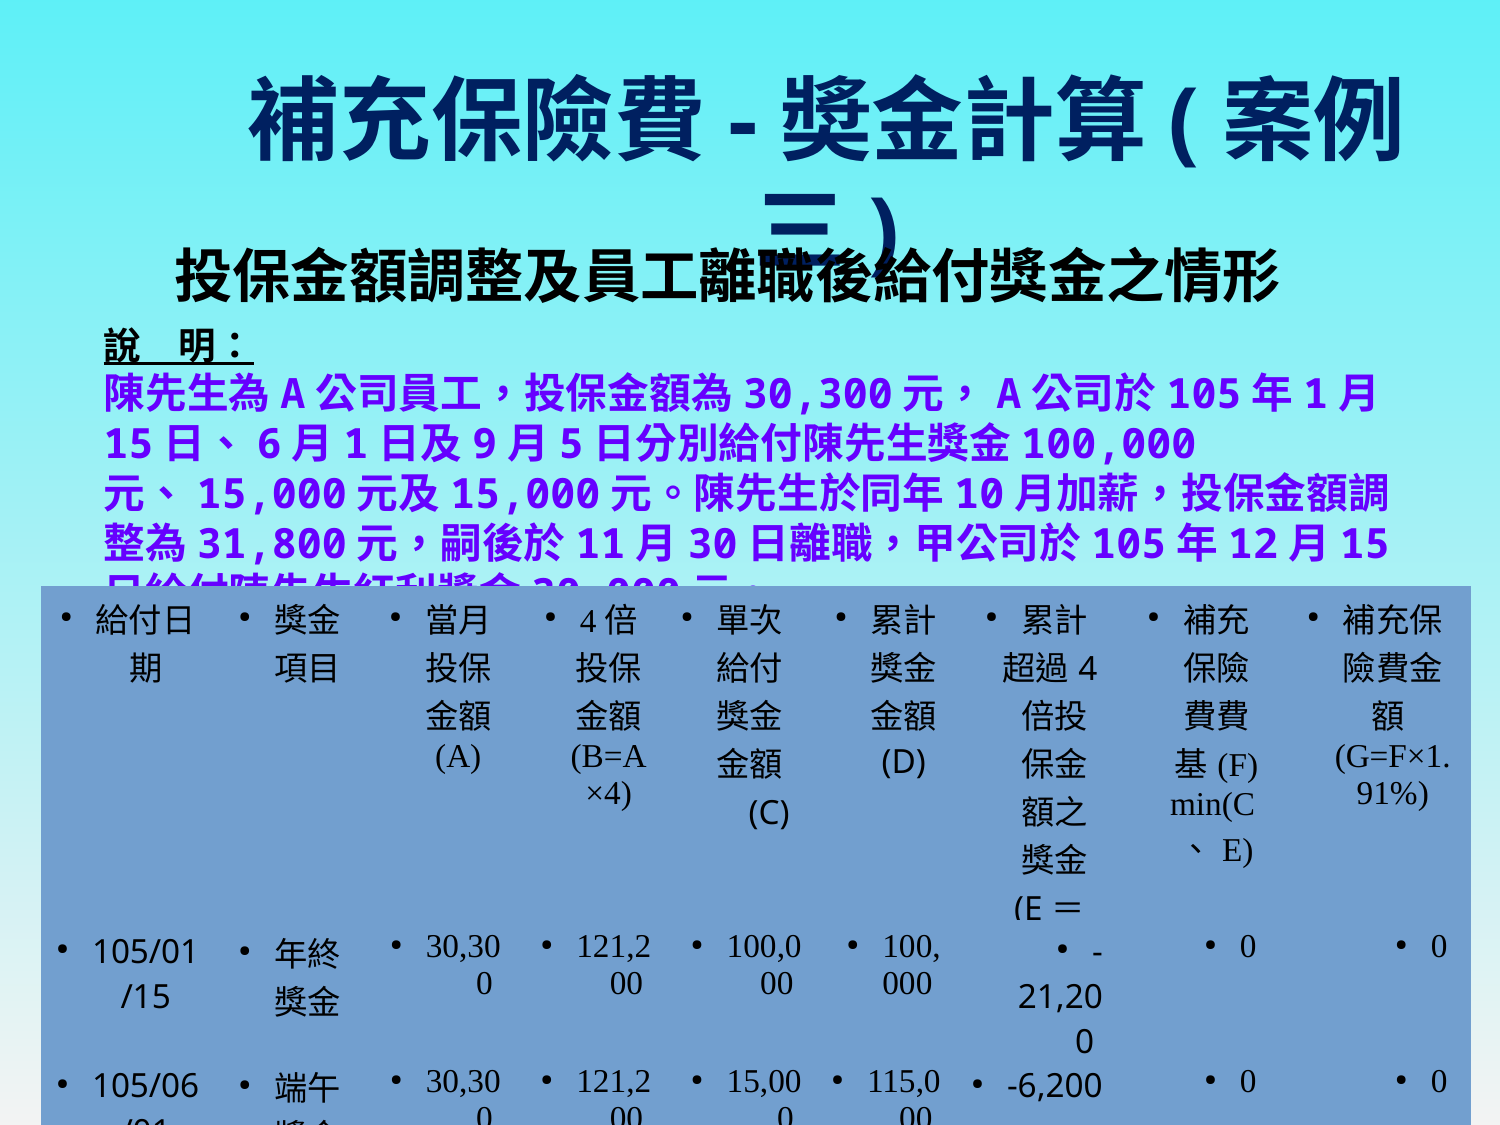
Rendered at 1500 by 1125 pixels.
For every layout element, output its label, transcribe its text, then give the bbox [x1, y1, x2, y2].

table_header 4倍投保金額 (B=A×4) [516, 586, 666, 920]
table_cell 105/01/15 [41, 920, 215, 1055]
table_cell 121,200 [516, 920, 666, 1055]
table_header 累計超過4倍投保金額之獎金 (E＝D-B) [956, 586, 1118, 920]
text_box 投保金額調整及員工離職後給付獎金之情形 [159, 232, 1429, 314]
table_cell 105/06/01 [41, 1055, 215, 1125]
table_cell 15,000 [666, 1055, 817, 1125]
table_cell 30,300 [365, 1055, 516, 1125]
table_header 給付日期 [41, 586, 215, 920]
table_cell 0 [1118, 1055, 1280, 1125]
text_box 說 明： 陳先生為A公司員工，投保金額為30,300元，A公司於105年1月15日、6月1日及9月5日分別給付陳先生獎金100,000元、15,000元及15,000元。陳先生於同年10月加薪，投保金額調整為31,800元，嗣後於11月30日離職，甲公司於105年12月15日給付陳先生紅利獎金30,000元。 [88, 314, 1447, 586]
table_cell -21,200 [956, 920, 1118, 1055]
table_header 補充保險費金額(G=F×1.91%) [1280, 586, 1471, 920]
table_cell 15,000 [781, 1108, 789, 1125]
table_cell 121,200 [516, 1055, 666, 1125]
table_header 單次給付獎金金額 (C) [666, 586, 817, 920]
table_header 獎金項目 [215, 586, 365, 920]
table_cell 0 [1280, 1055, 1471, 1125]
table_cell 115,000 [817, 1055, 956, 1125]
table_cell 100,000 [666, 920, 817, 1055]
table_header 當月 投保金額 (A) [365, 586, 516, 920]
table_cell 年終獎金 [215, 920, 365, 1055]
text_box 補充保險費-奬金計算(案例三) [207, 55, 1447, 185]
table_cell 30,300 [365, 920, 516, 1055]
table_cell 0 [1118, 920, 1280, 1055]
table_cell 100,000 [817, 920, 956, 1055]
table_cell -6,200 [956, 1055, 1118, 1125]
table_cell 0 [1280, 920, 1471, 1055]
table_header 補充保險費費基(F) min(C、E) [1118, 586, 1280, 920]
table_cell 30,300 [480, 1108, 488, 1125]
table_header 累計獎金 金額 (D) [817, 586, 956, 920]
table_cell 端午獎金 [215, 1055, 365, 1125]
